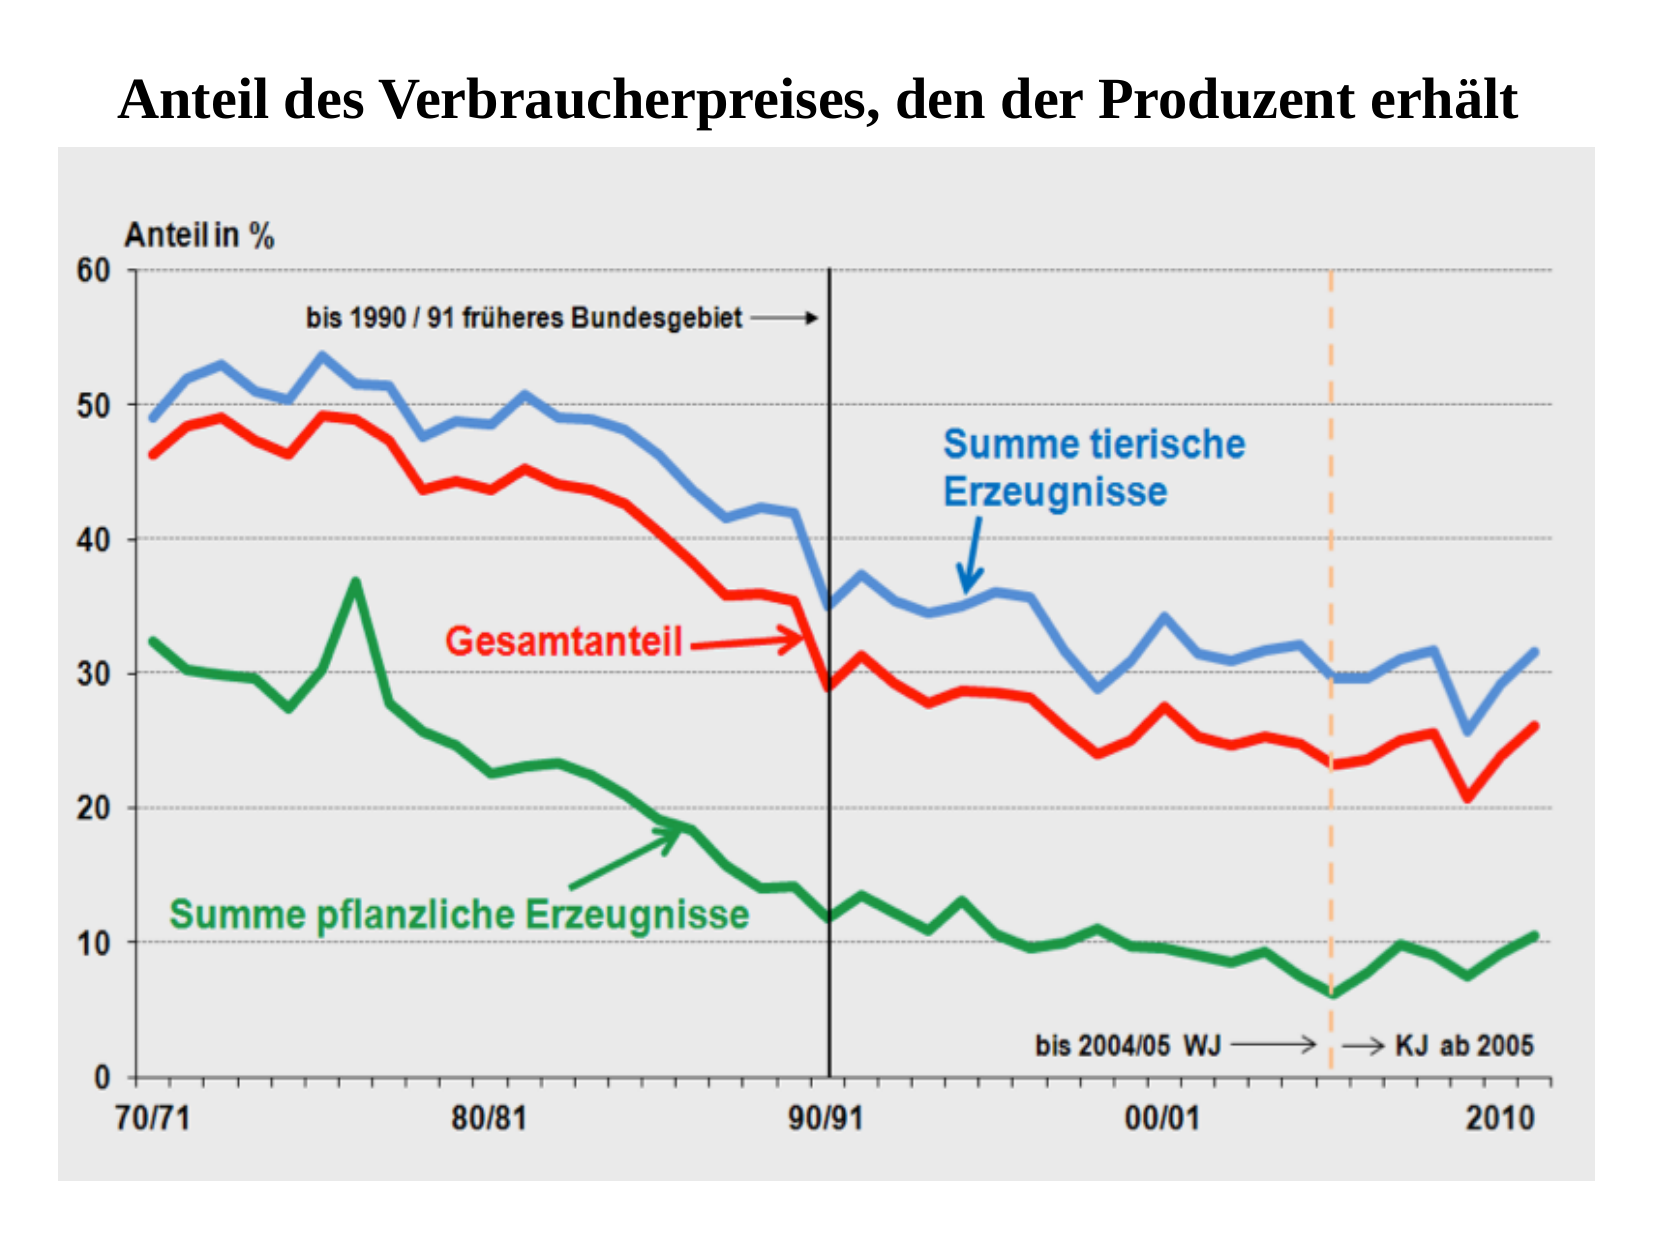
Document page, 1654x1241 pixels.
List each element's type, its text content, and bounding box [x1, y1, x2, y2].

text_box Anteil des Verbraucherpreises, den der Produzent erhält [59, 59, 1595, 139]
picture [58, 147, 1595, 1182]
